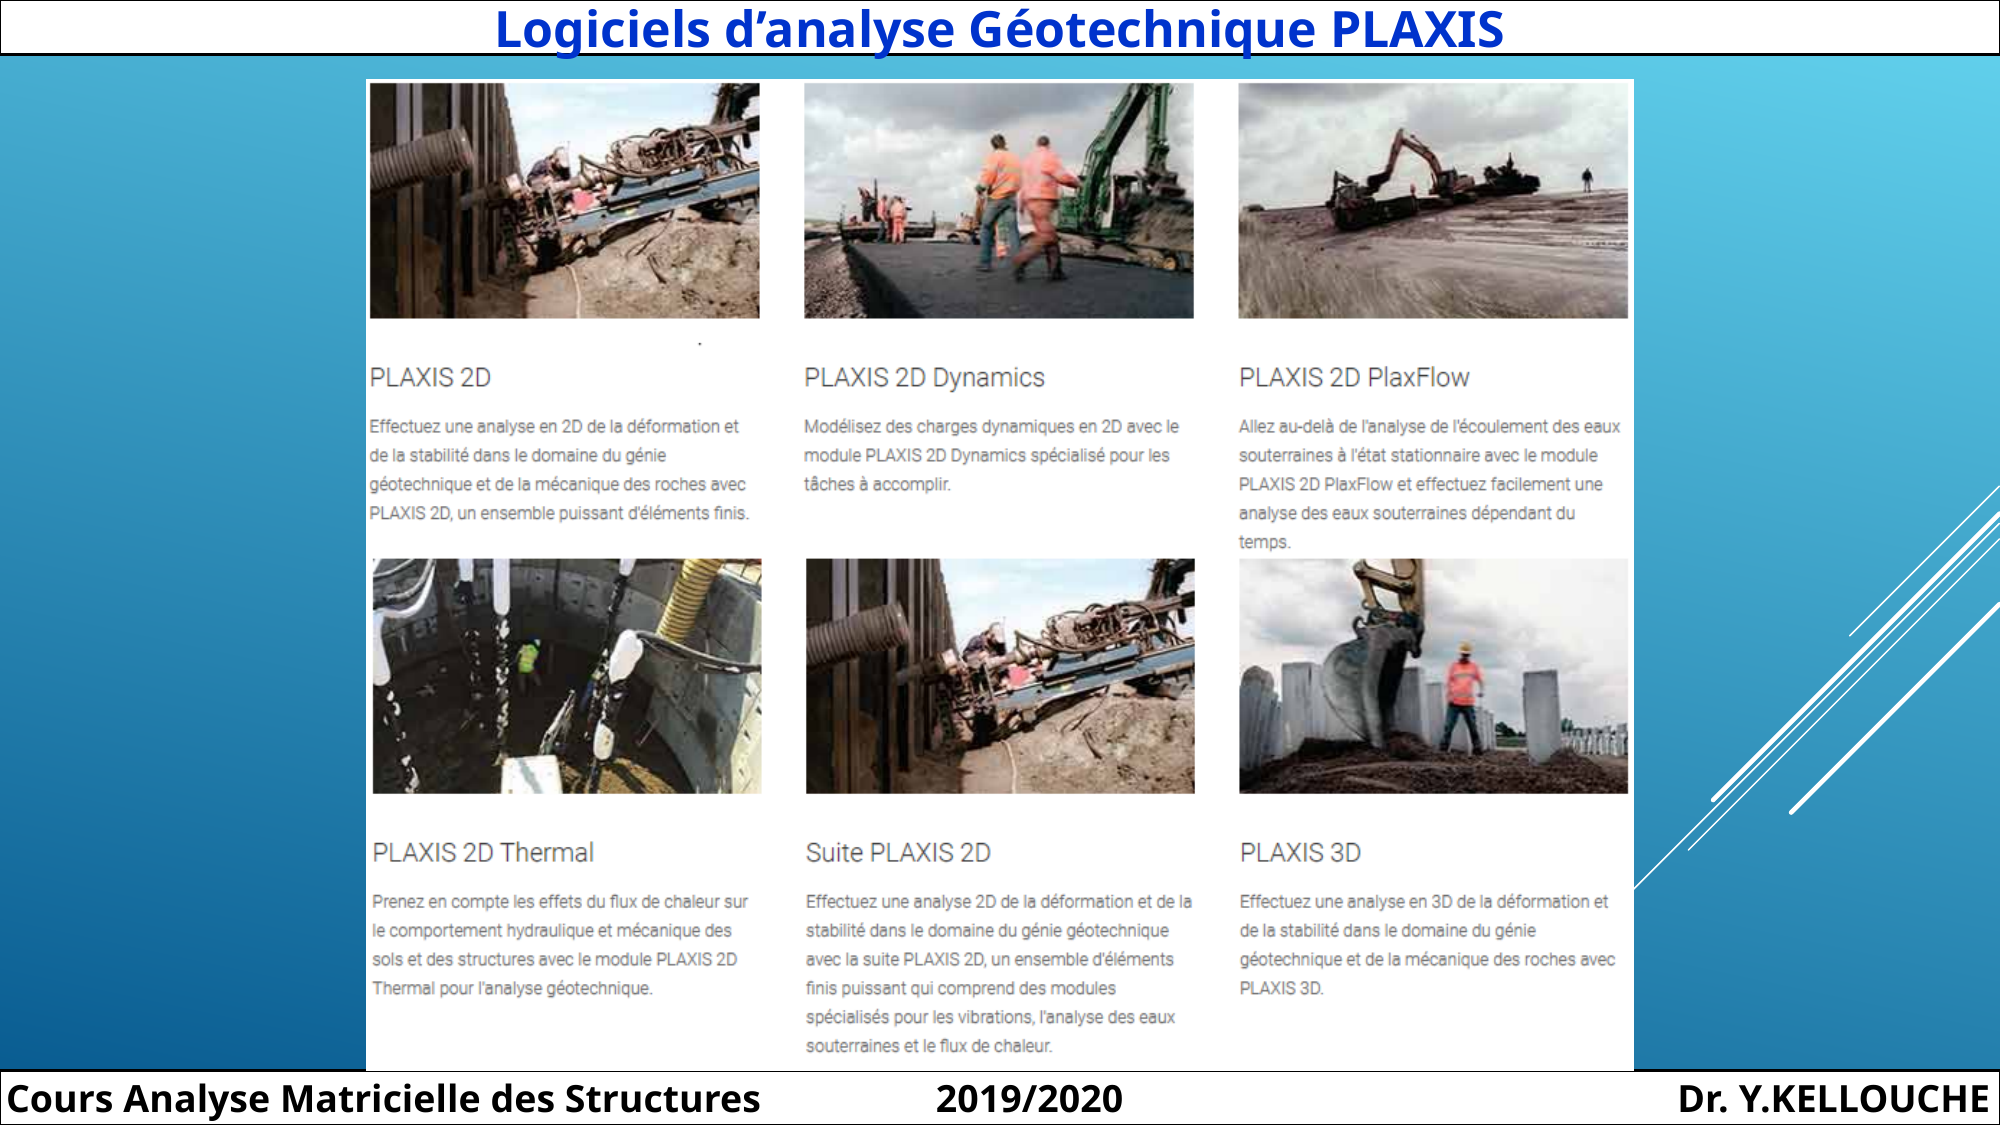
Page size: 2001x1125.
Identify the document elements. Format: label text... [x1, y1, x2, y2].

picture [366, 79, 1634, 1071]
text_box Cours Analyse Matricielle des Structures 2019/2020 Dr. Y.KELLOUCHE [0, 1070, 2000, 1125]
text_box Logiciels d’analyse Géotechnique PLAXIS [0, 0, 2000, 55]
